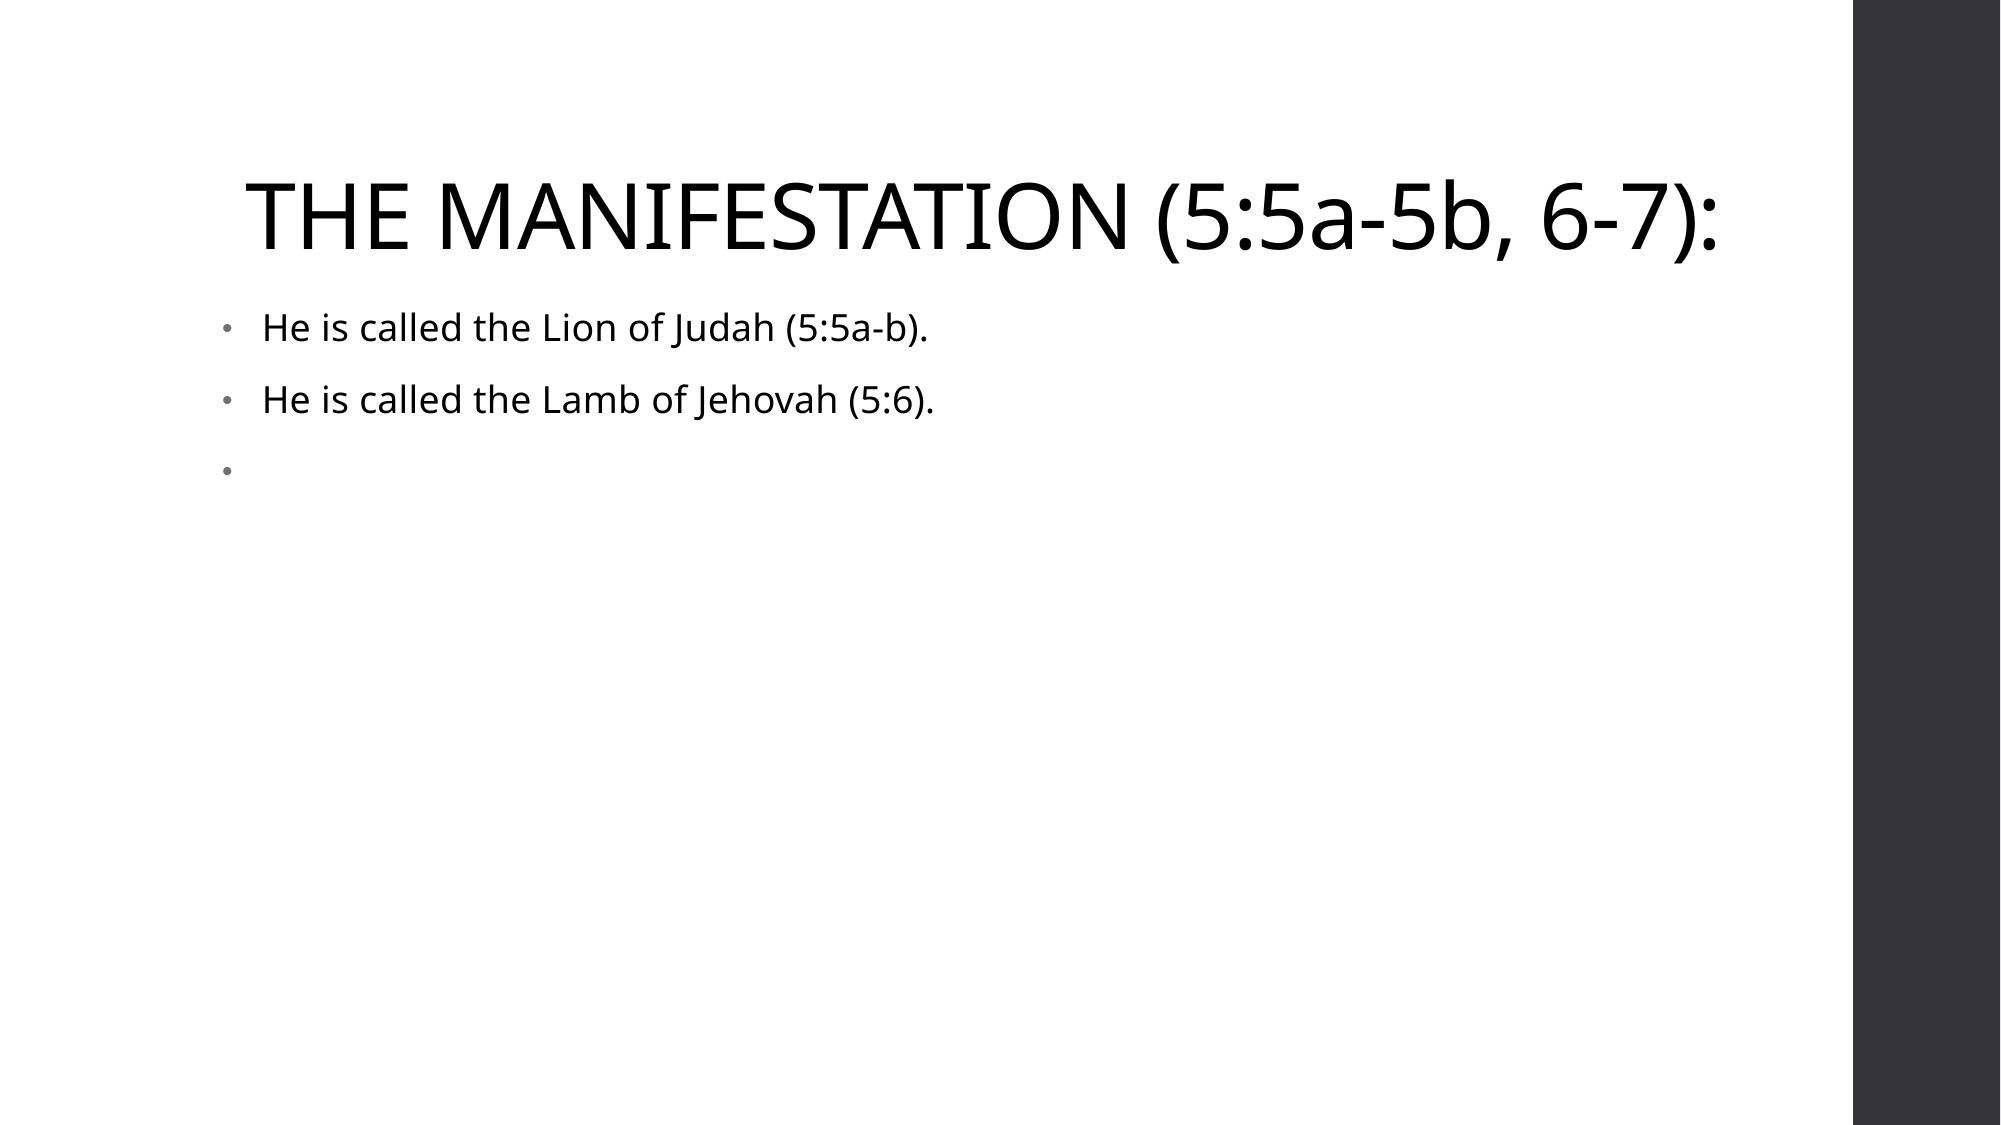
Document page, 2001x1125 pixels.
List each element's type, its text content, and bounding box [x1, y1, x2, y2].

title THE MANIFESTATION (5:5a-5b, 6-7): [206, 60, 1797, 278]
list He is called the Lion of Judah (5:5a-b). He is called the Lamb of Jehovah (5:6). [206, 299, 1617, 1014]
